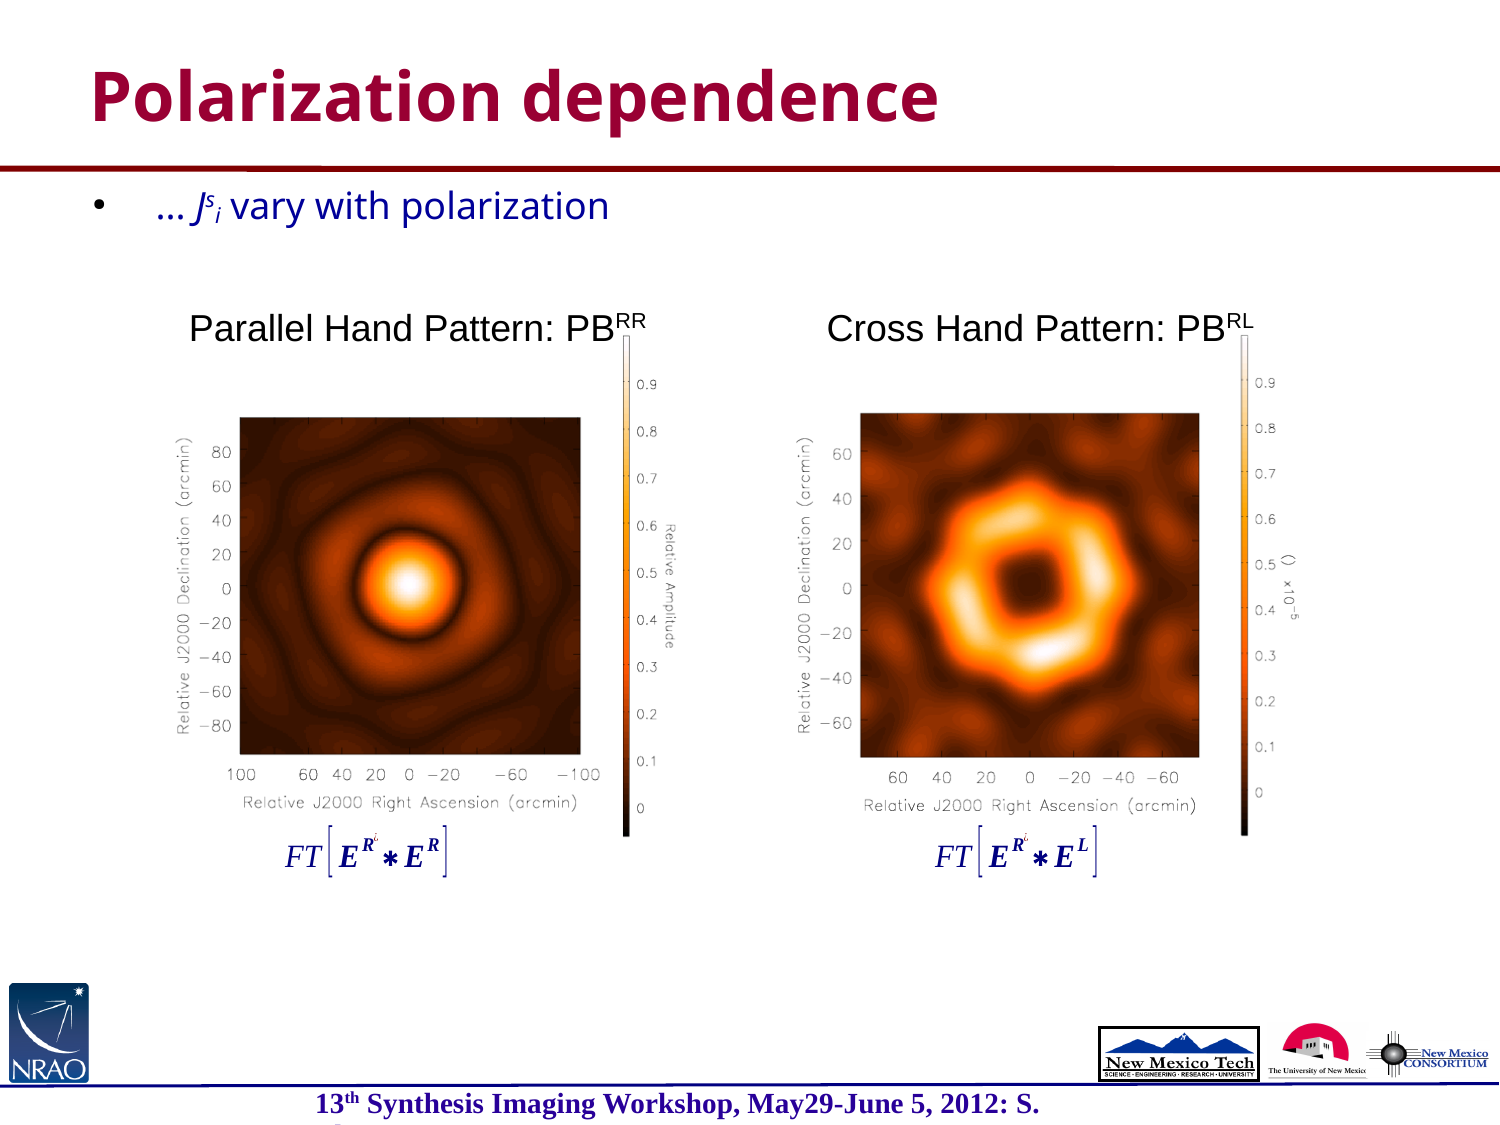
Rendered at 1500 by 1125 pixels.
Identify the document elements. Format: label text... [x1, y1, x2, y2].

text_box Parallel Hand Pattern: PBRR [174, 299, 662, 359]
title Polarization dependence [75, 33, 1426, 157]
list ... Jsi vary with polarization [75, 179, 1483, 453]
chart [275, 825, 456, 881]
picture [0, 0, 1500, 166]
picture [1101, 1029, 1257, 1079]
chart [925, 825, 1106, 881]
text_box Cross Hand Pattern: PBRL [811, 299, 1270, 359]
picture [0, 172, 1500, 1125]
